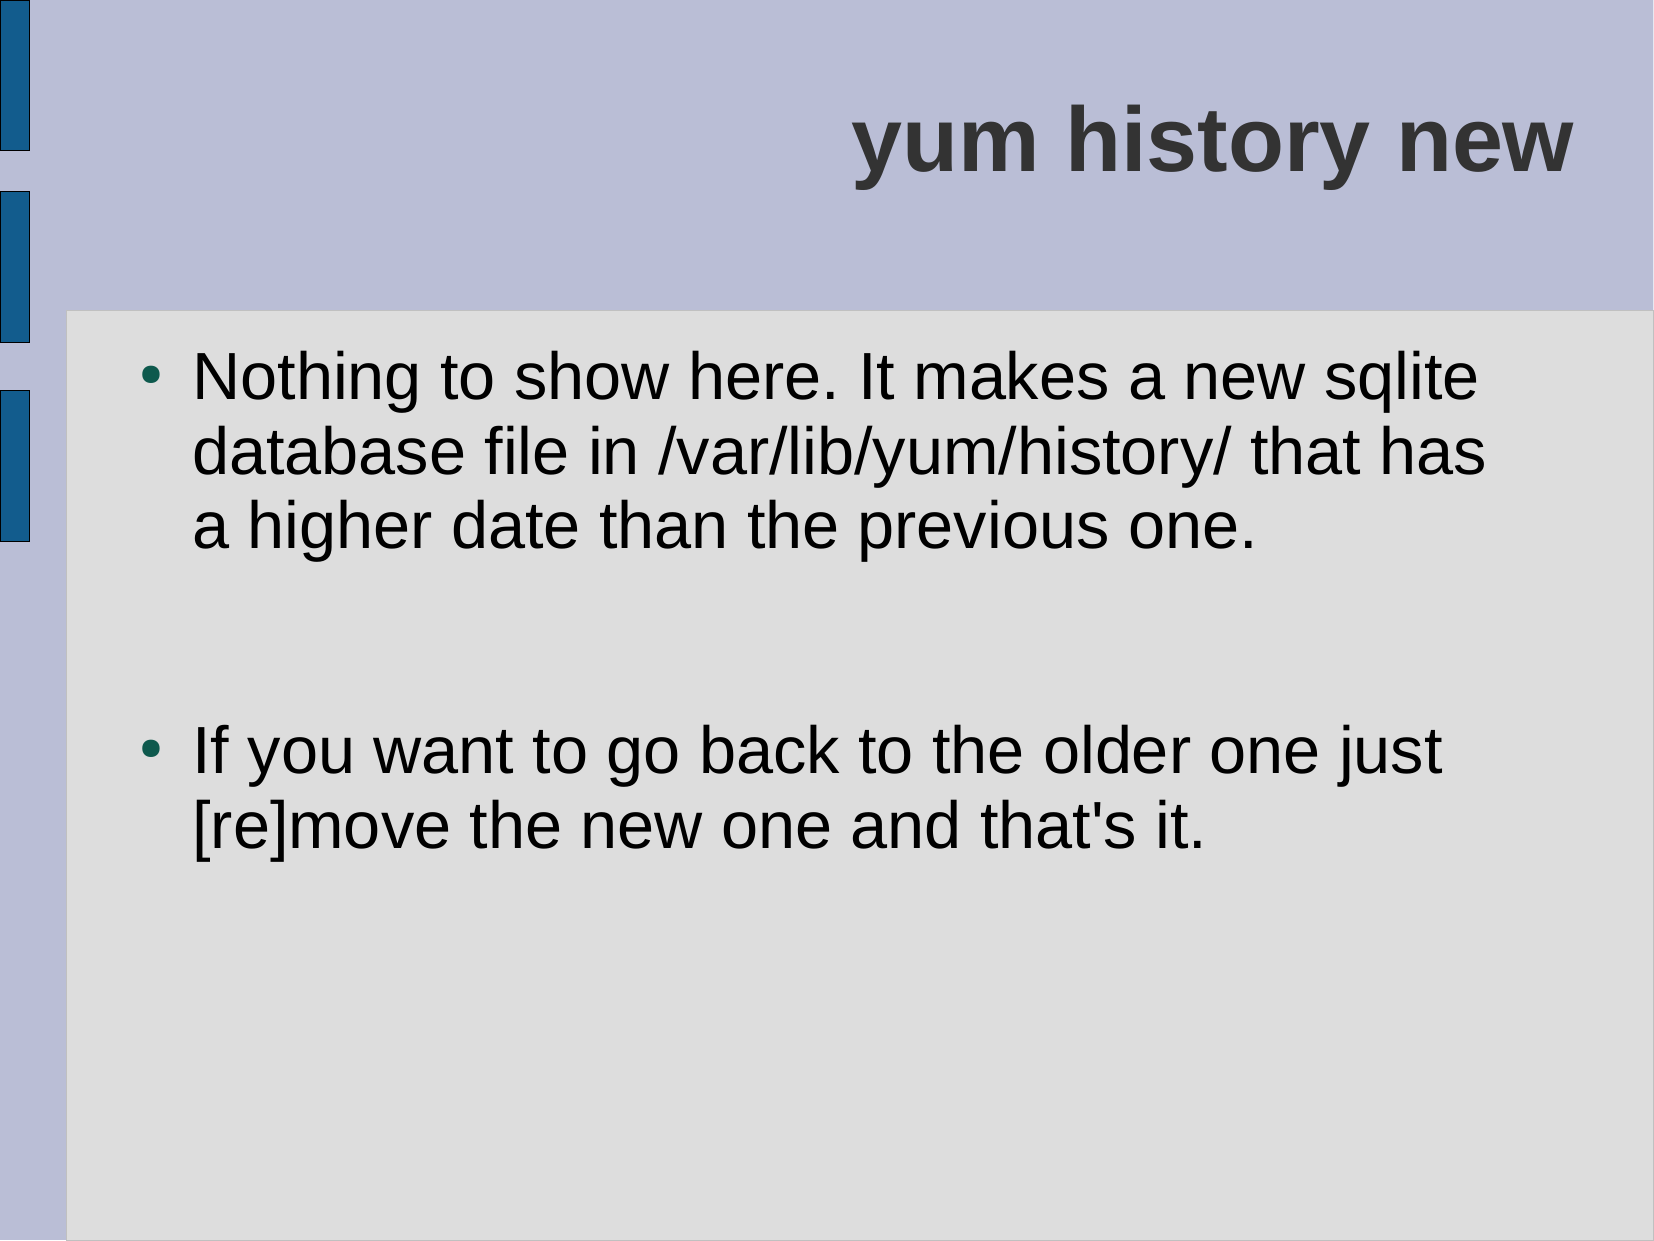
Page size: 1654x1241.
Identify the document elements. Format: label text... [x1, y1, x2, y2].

list Nothing to show here. It makes a new sqlite database file in /var/lib/yum/history/ that has a higher date than the previous one. If you want to go back to the older one just [re]move the new one and that's it. [121, 339, 1534, 1121]
title yum history new [121, 88, 1576, 191]
